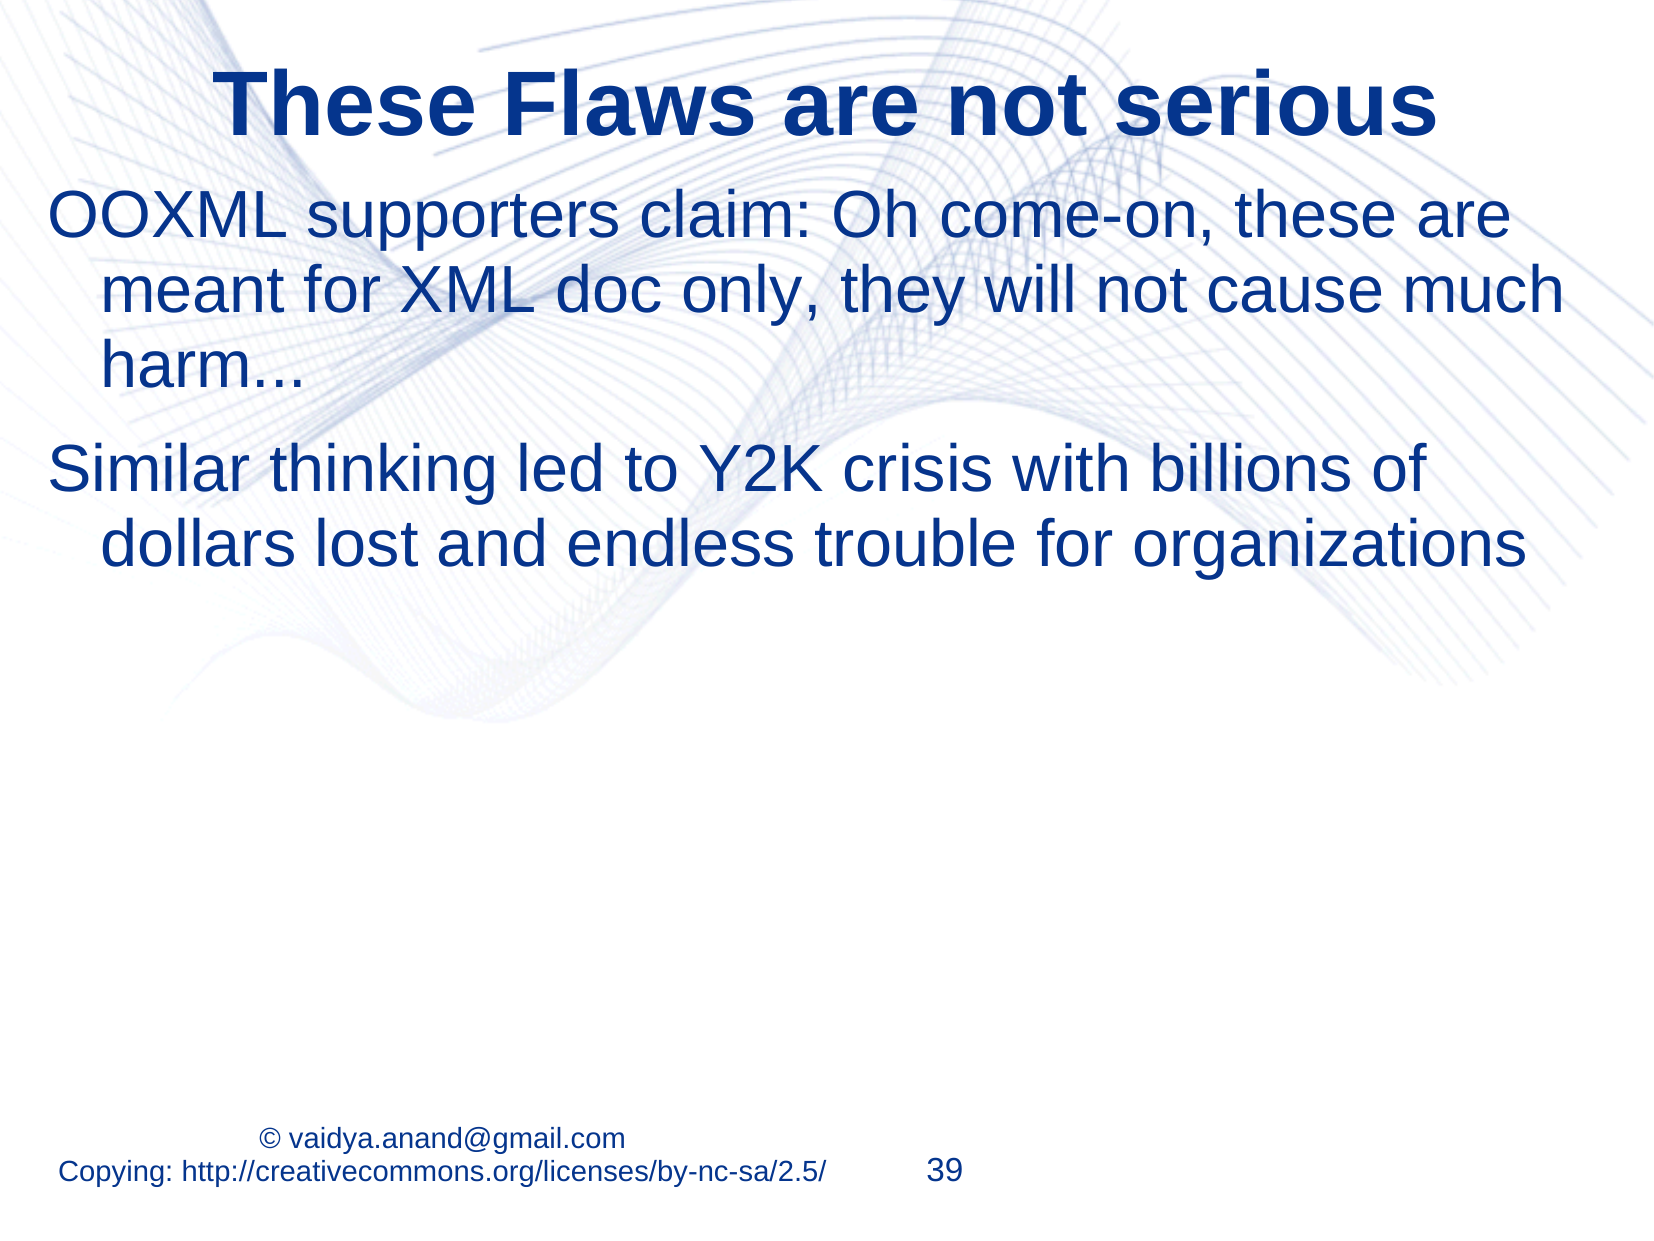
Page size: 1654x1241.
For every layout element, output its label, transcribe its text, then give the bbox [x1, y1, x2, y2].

picture [0, 0, 1654, 1241]
list OOXML supporters claim: Oh come-on, these are meant for XML doc only, they will not cause much harm... Similar thinking led to Y2K crisis with billions of dollars lost and endless trouble for organizations [29, 177, 1625, 1108]
title These Flaws are not serious [29, 36, 1625, 170]
